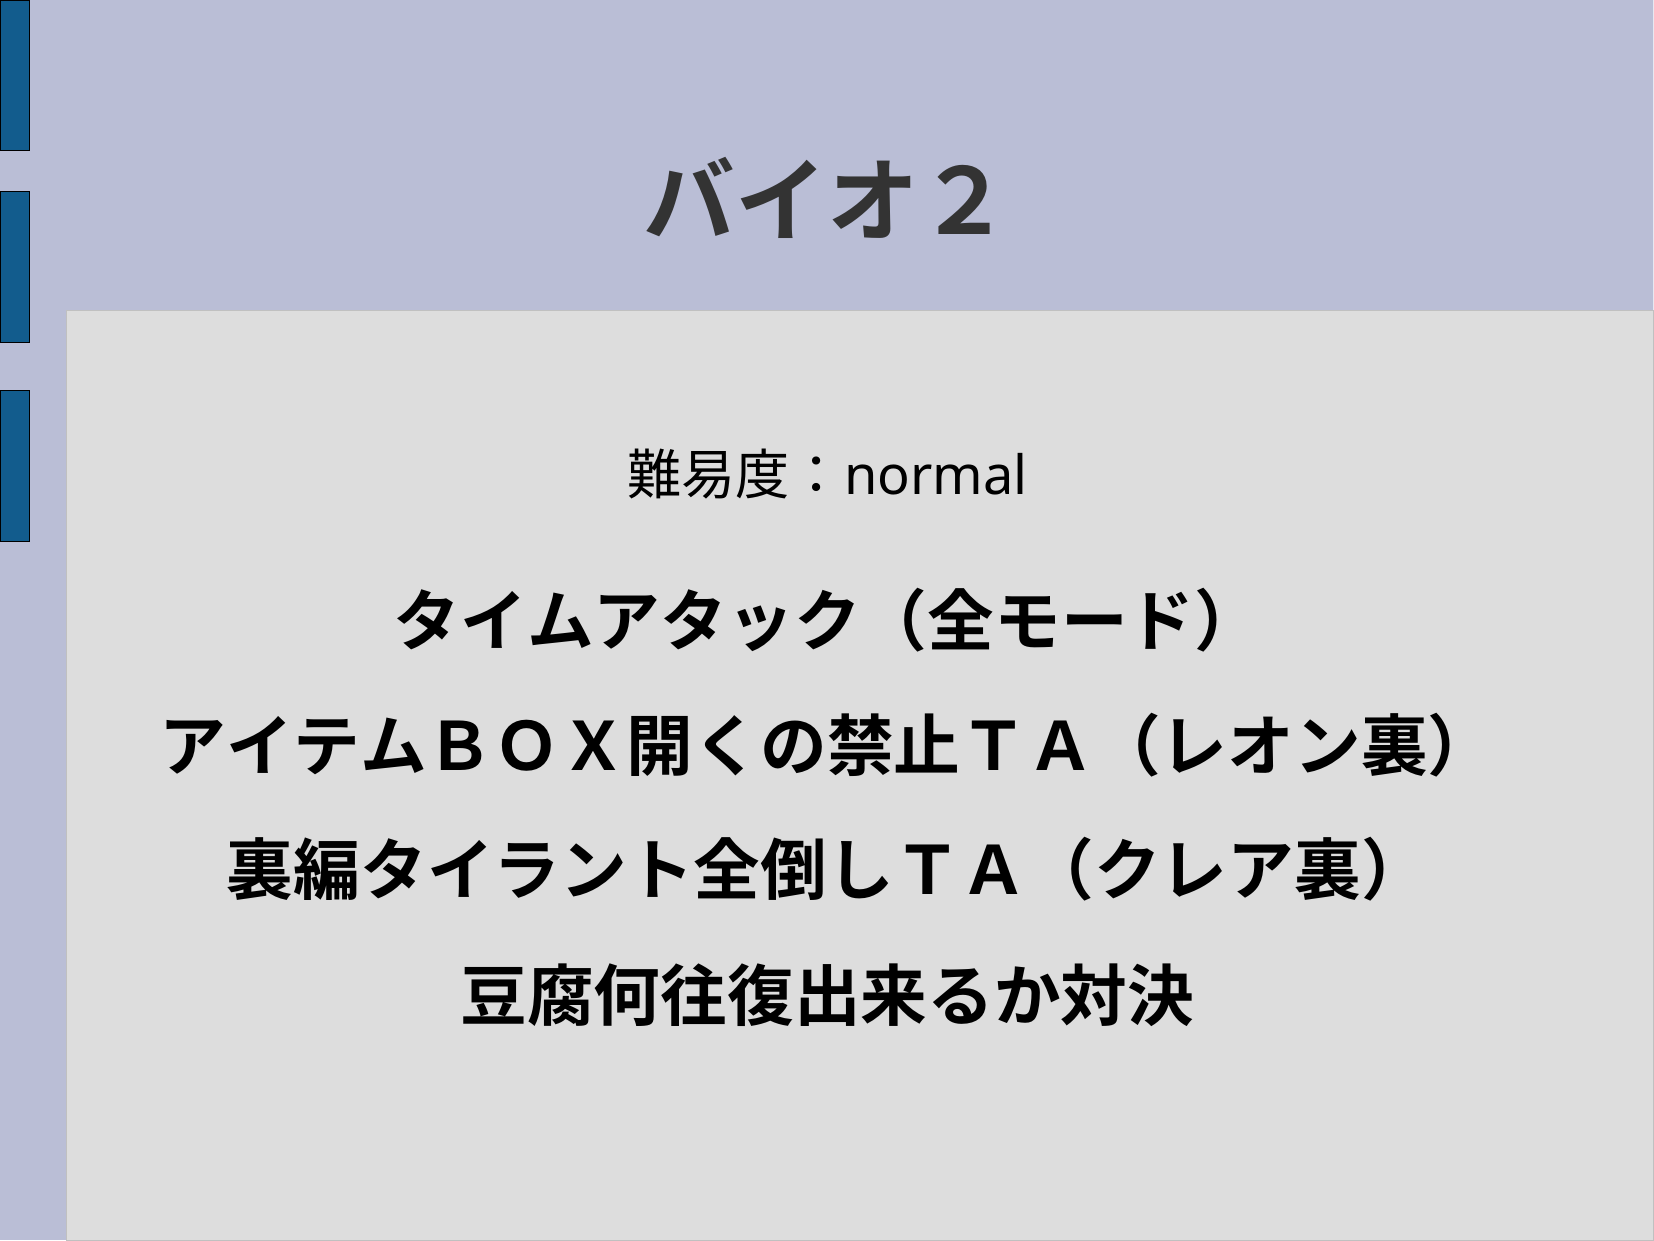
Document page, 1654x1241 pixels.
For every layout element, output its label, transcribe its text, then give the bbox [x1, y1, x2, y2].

subtitle 難易度：normal タイムアタック（全モード） アイテムＢＯＸ開くの禁止ＴＡ（レオン裏） 裏編タイラント全倒しＴＡ（クレア裏） 豆腐何往復出来るか対決 [121, 344, 1534, 1127]
title バイオ２ [121, 91, 1534, 299]
